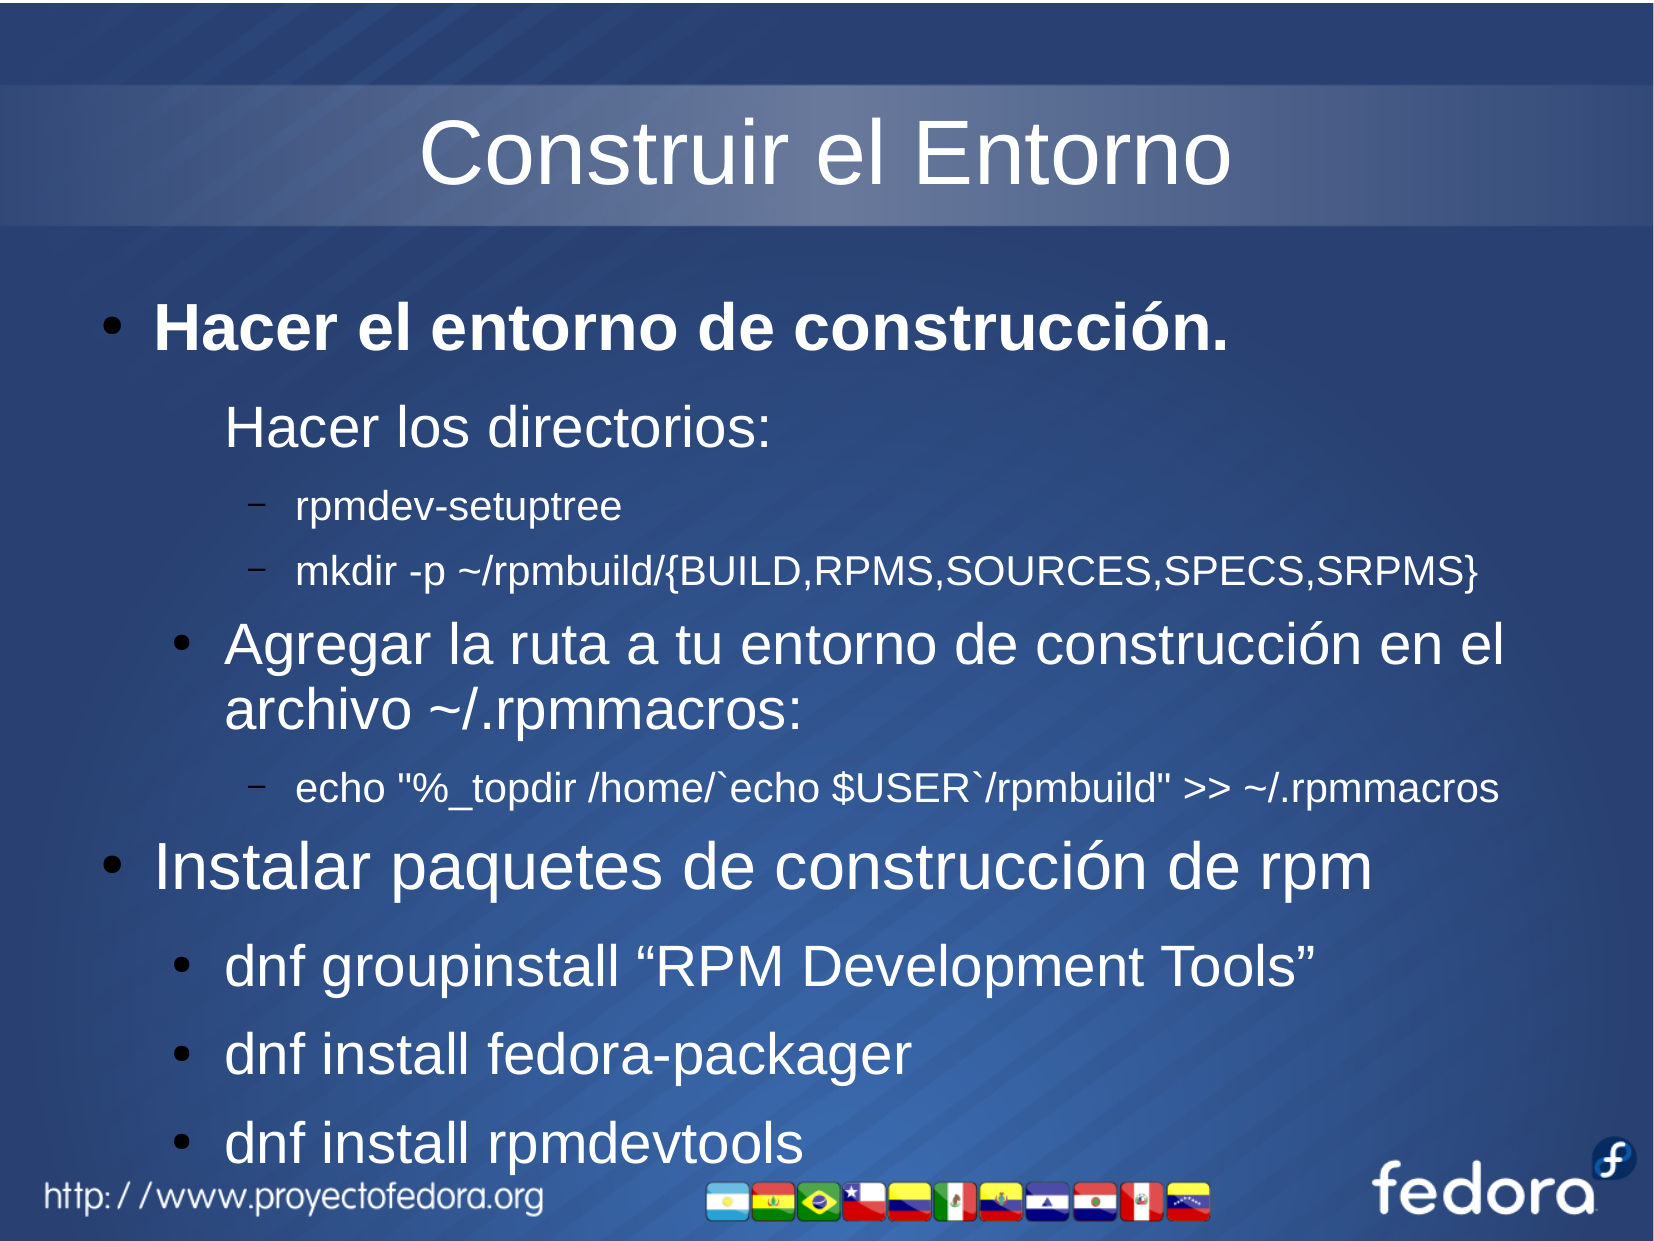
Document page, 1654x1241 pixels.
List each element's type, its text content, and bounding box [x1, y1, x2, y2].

title Construir el Entorno [82, 56, 1571, 250]
list Hacer el entorno de construcción. Hacer los directorios: rpmdev-setuptree mkdir -p ~/rpmbuild/{BUILD,RPMS,SOURCES,SPECS,SRPMS} Agregar la ruta a tu entorno de construcción en el archivo ~/.rpmmacros: echo "%_topdir /home/`echo $USER`/rpmbuild" >> ~/.rpmmacros Instalar paquetes de construcción de rpm dnf groupinstall “RPM Development Tools” dnf install fedora-packager dnf install rpmdevtools [82, 290, 1571, 1177]
picture [0, 3, 1654, 1241]
